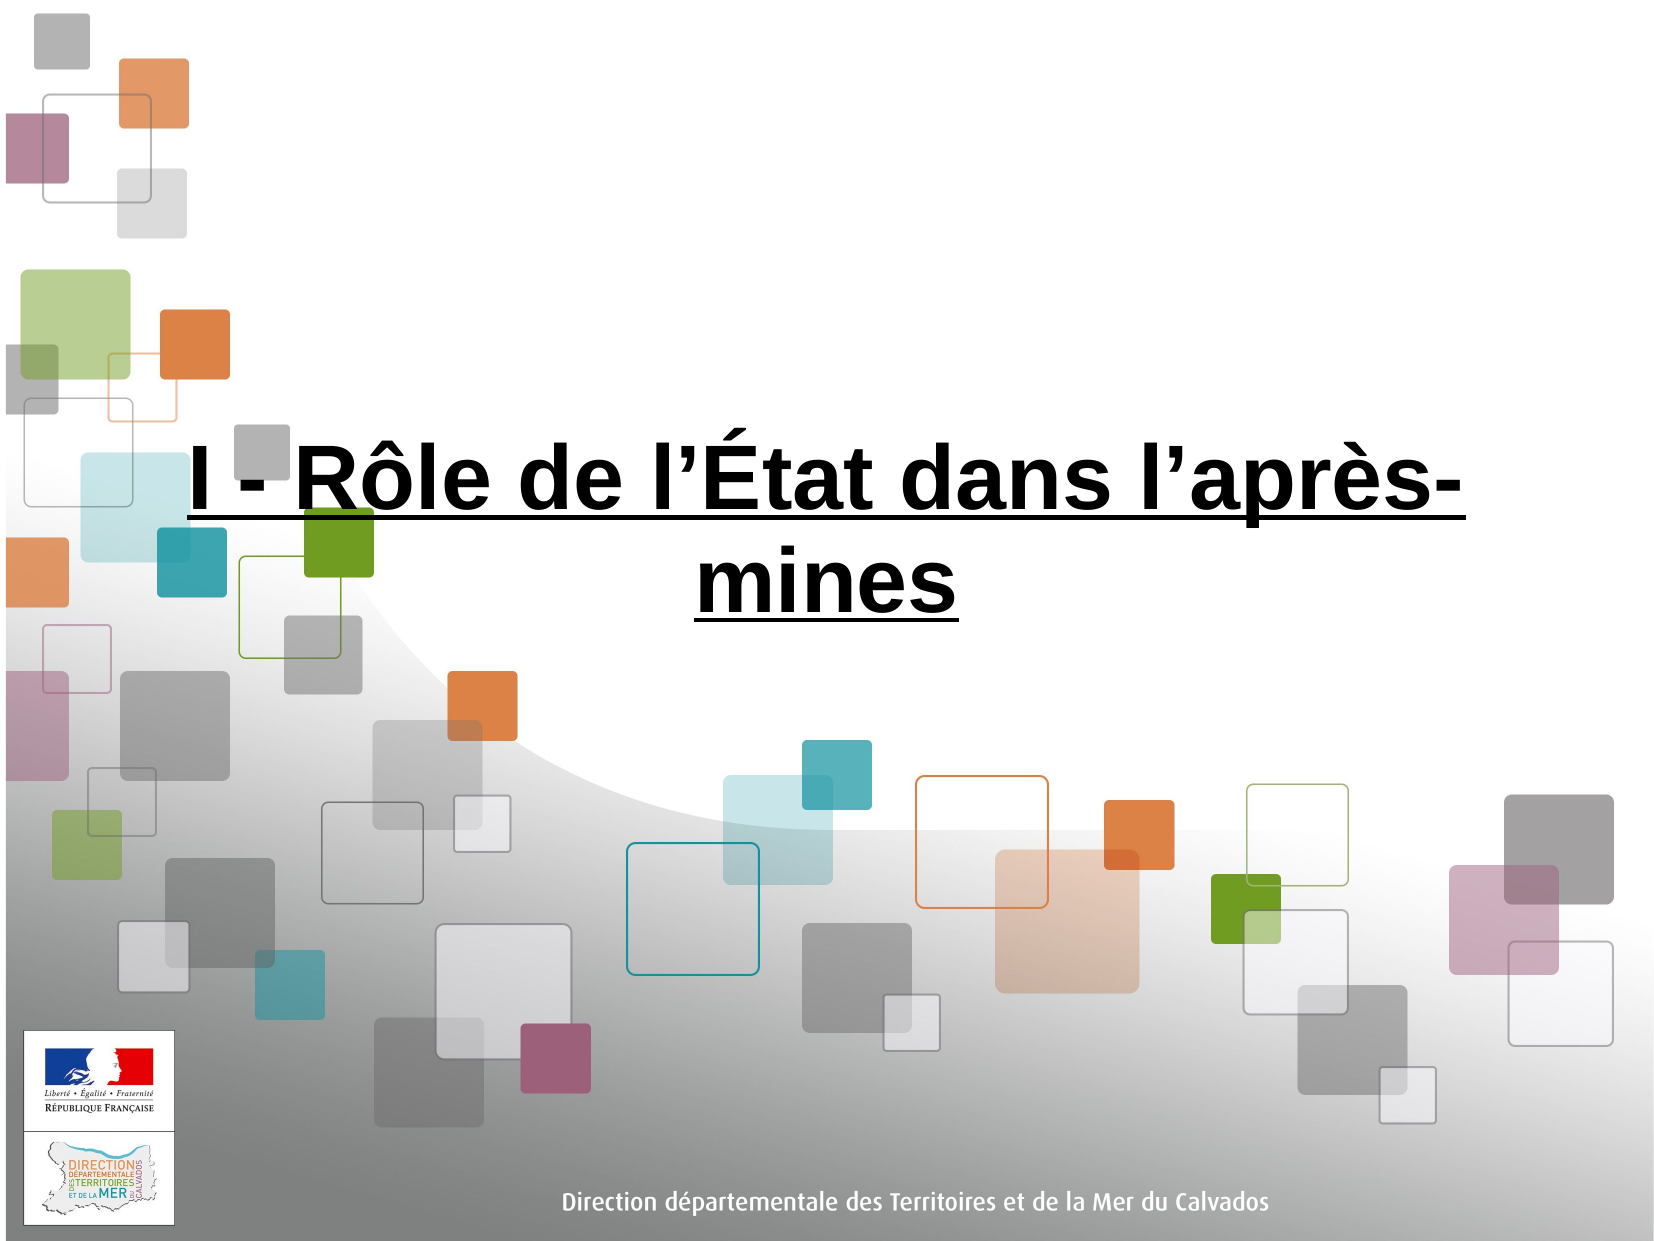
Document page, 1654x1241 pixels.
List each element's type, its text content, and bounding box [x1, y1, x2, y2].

subtitle I - Rôle de l’État dans l’après-mines [82, 49, 1571, 1010]
picture [5, 3, 1654, 1241]
